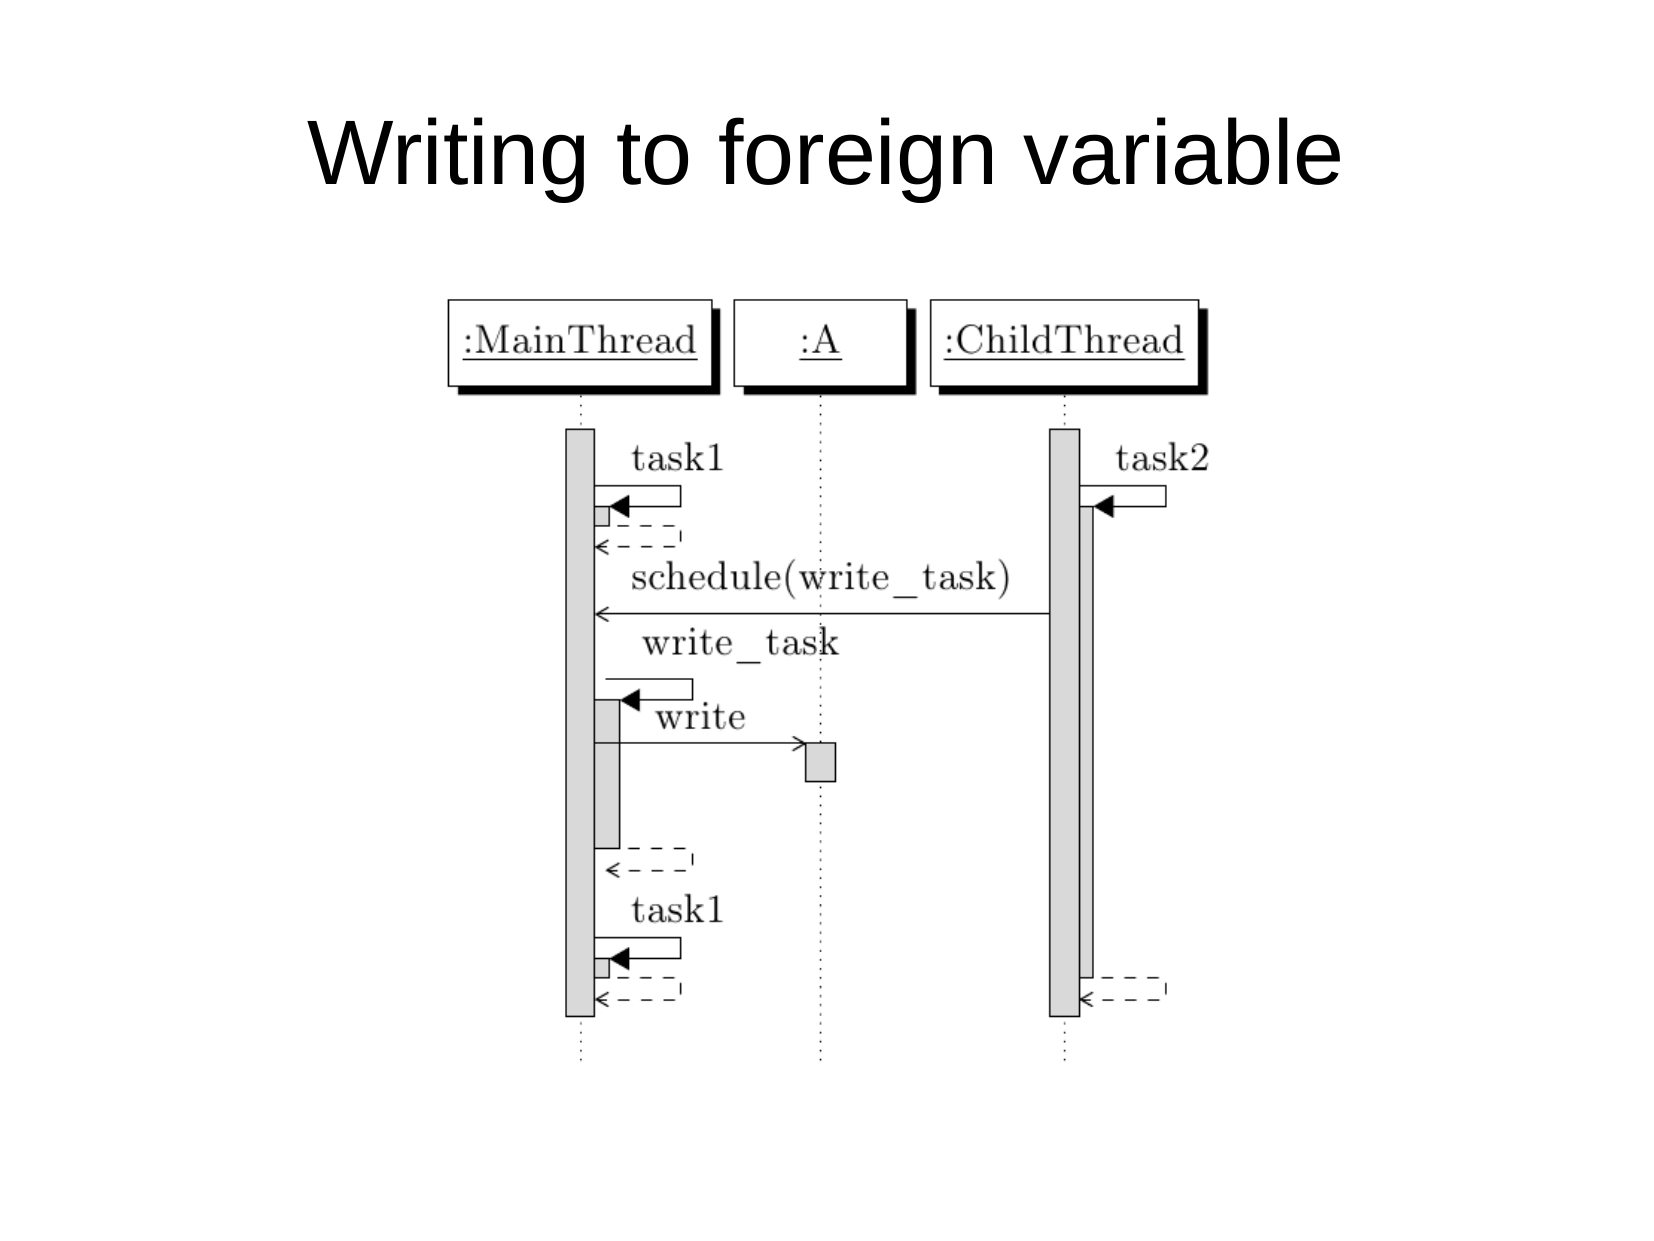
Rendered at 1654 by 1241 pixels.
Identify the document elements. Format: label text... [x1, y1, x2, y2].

title Writing to foreign variable [82, 49, 1571, 257]
picture [442, 295, 1216, 1066]
